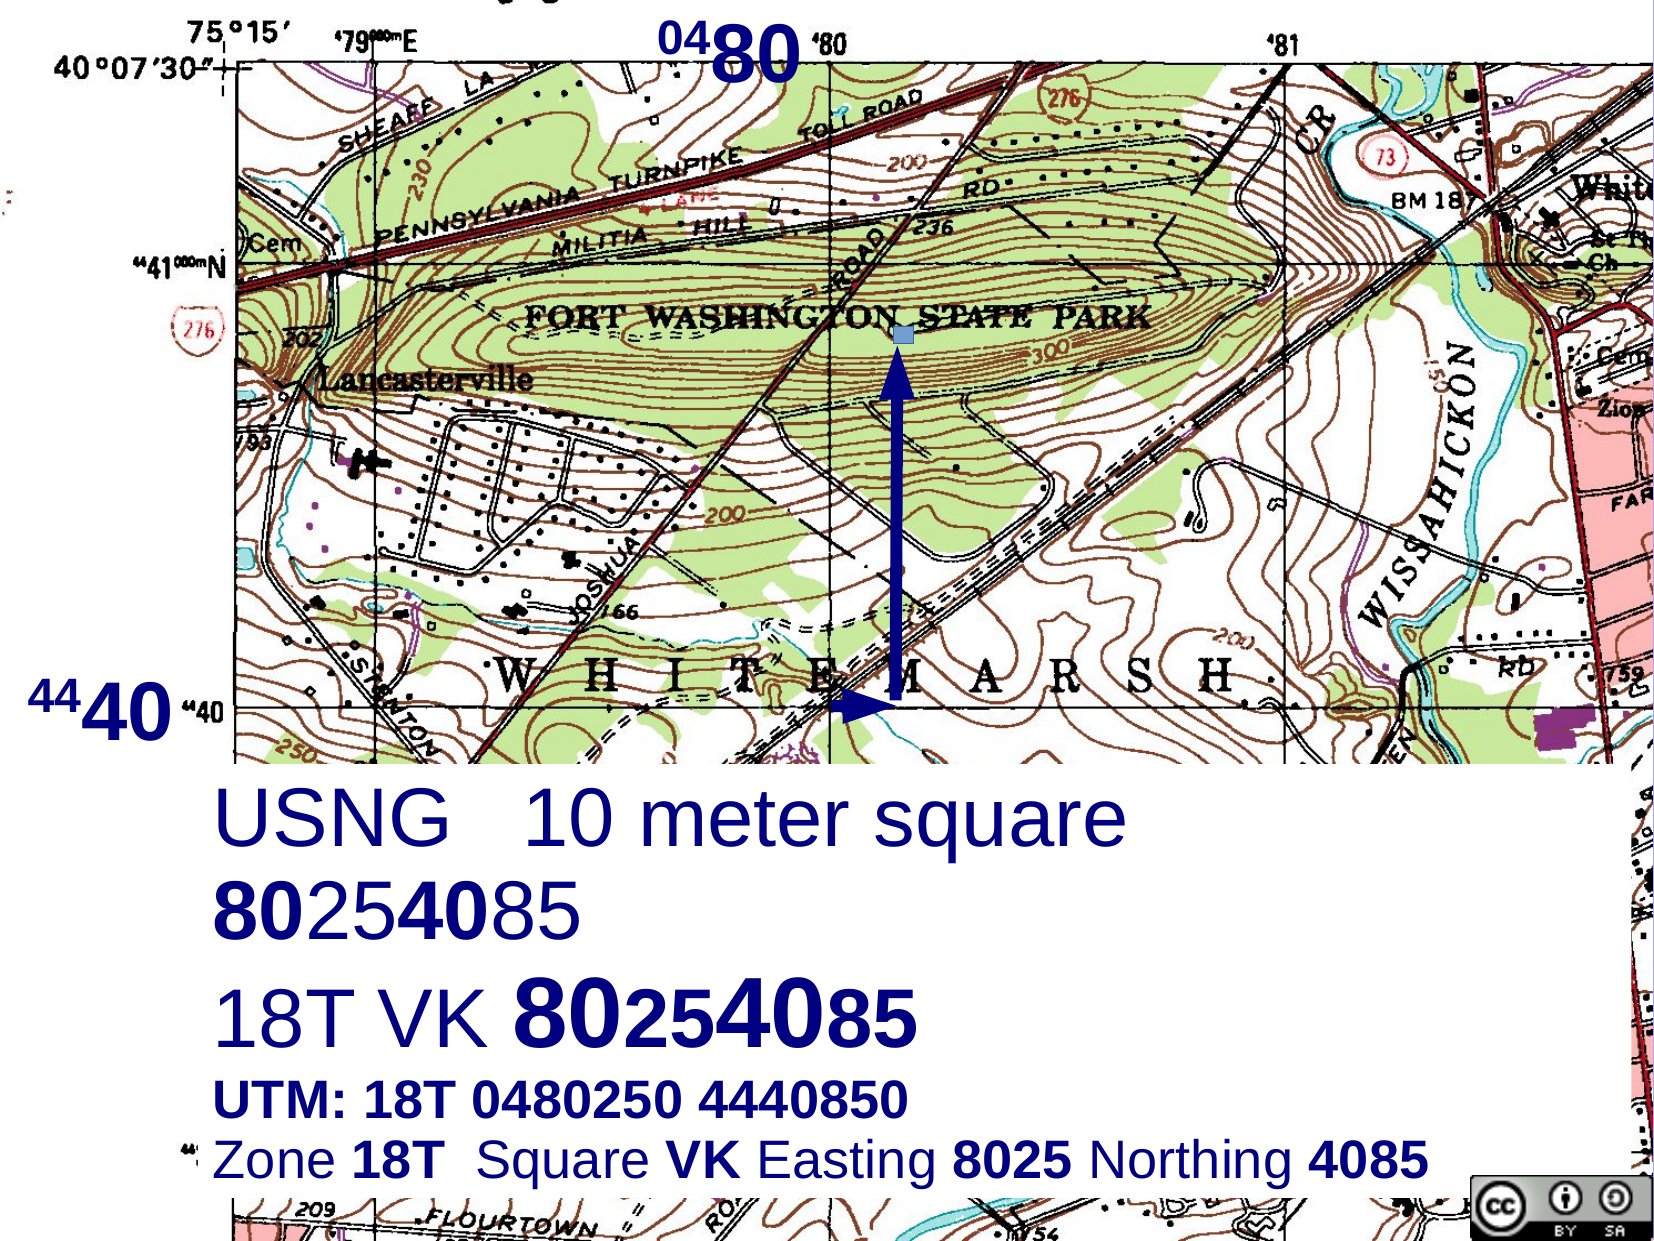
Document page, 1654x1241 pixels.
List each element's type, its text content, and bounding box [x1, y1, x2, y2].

text_box 4440 [12, 657, 208, 766]
text_box 0480 [642, 0, 838, 108]
picture [0, 0, 1654, 1241]
text_box [893, 326, 914, 344]
text_box USNG 10 meter square 80254085 18T VK 80254085 UTM: 18T 0480250 4440850 Zone 18T Square VK Easting 8025 Northing 4085 [197, 764, 1632, 1198]
